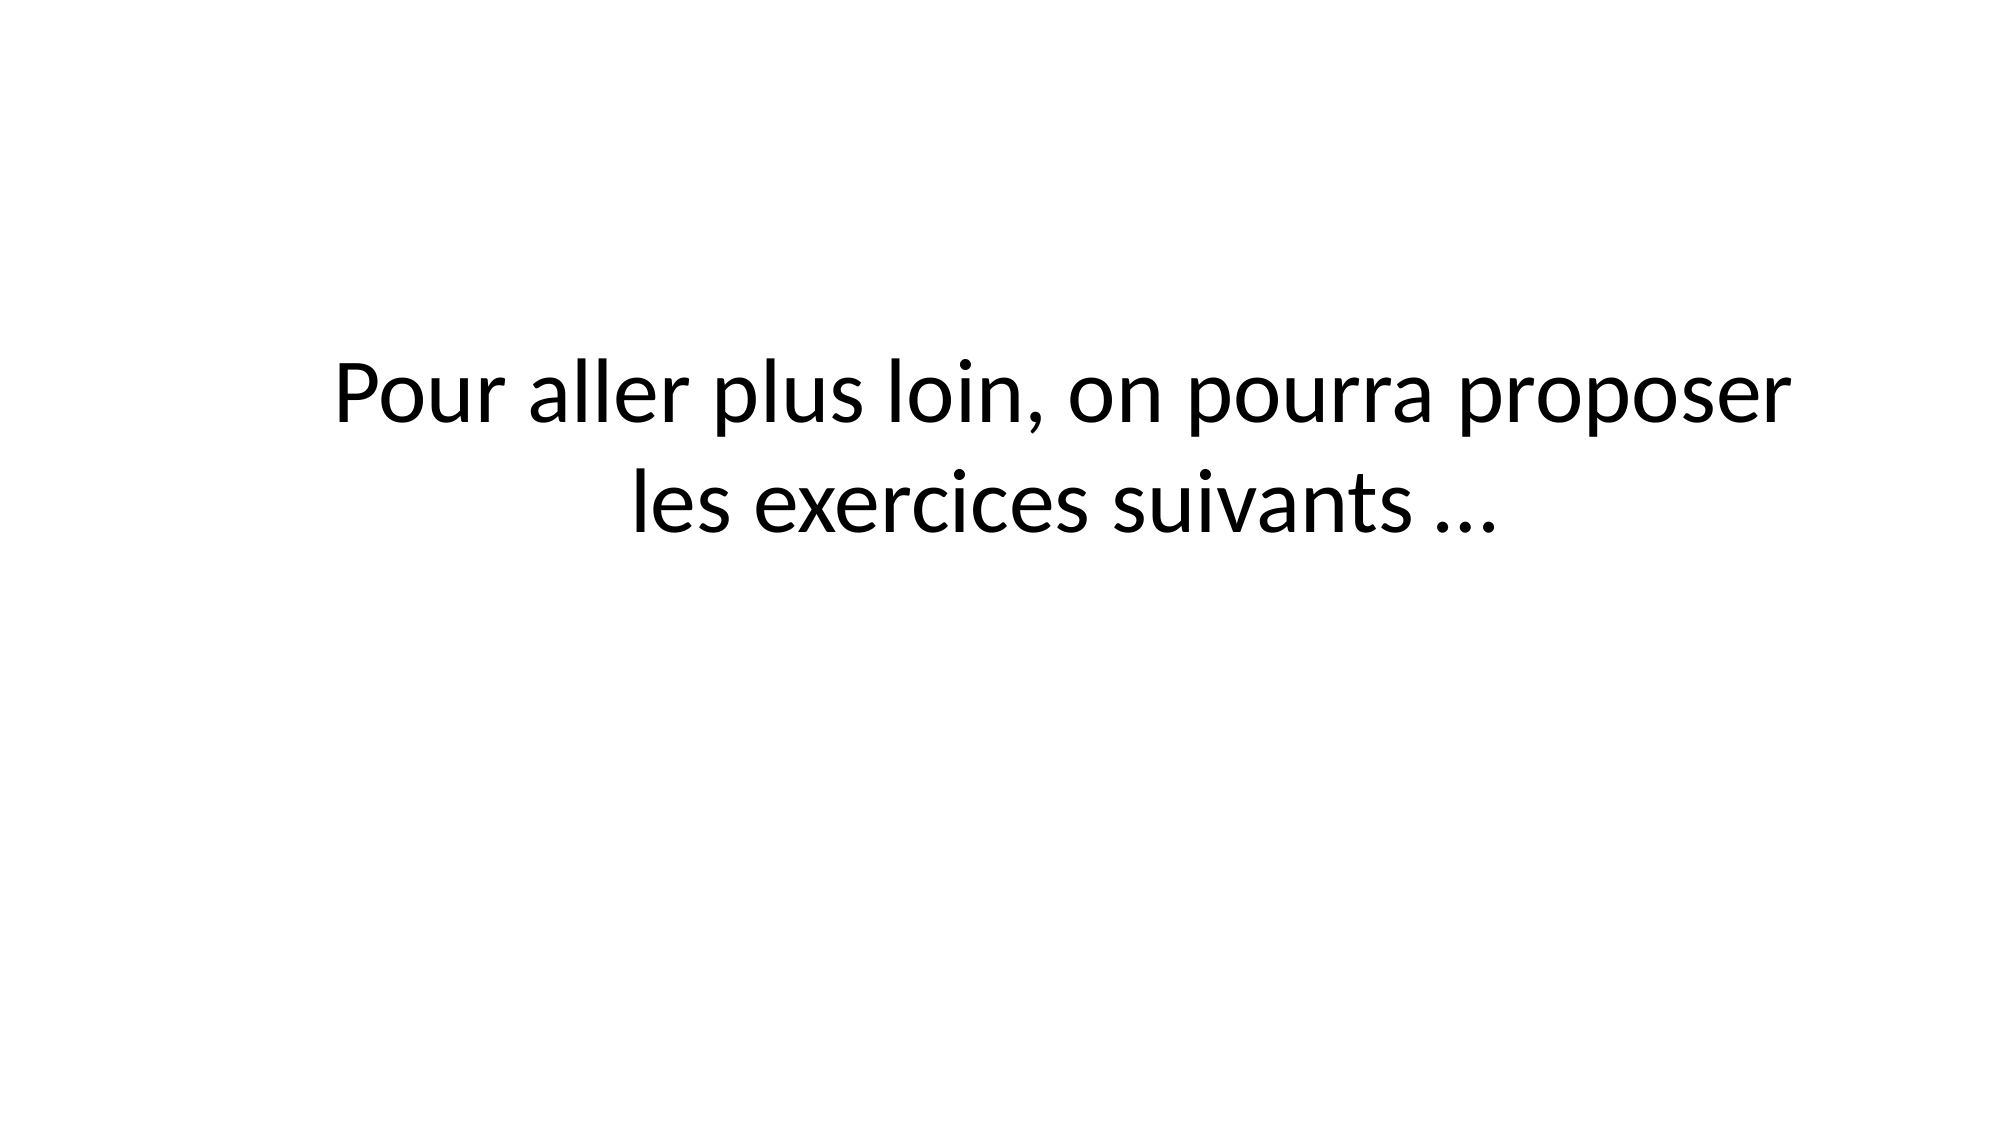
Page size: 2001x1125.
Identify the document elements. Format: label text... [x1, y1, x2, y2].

text_box Pour aller plus loin, on pourra proposer les exercices suivants … [274, 322, 1856, 561]
